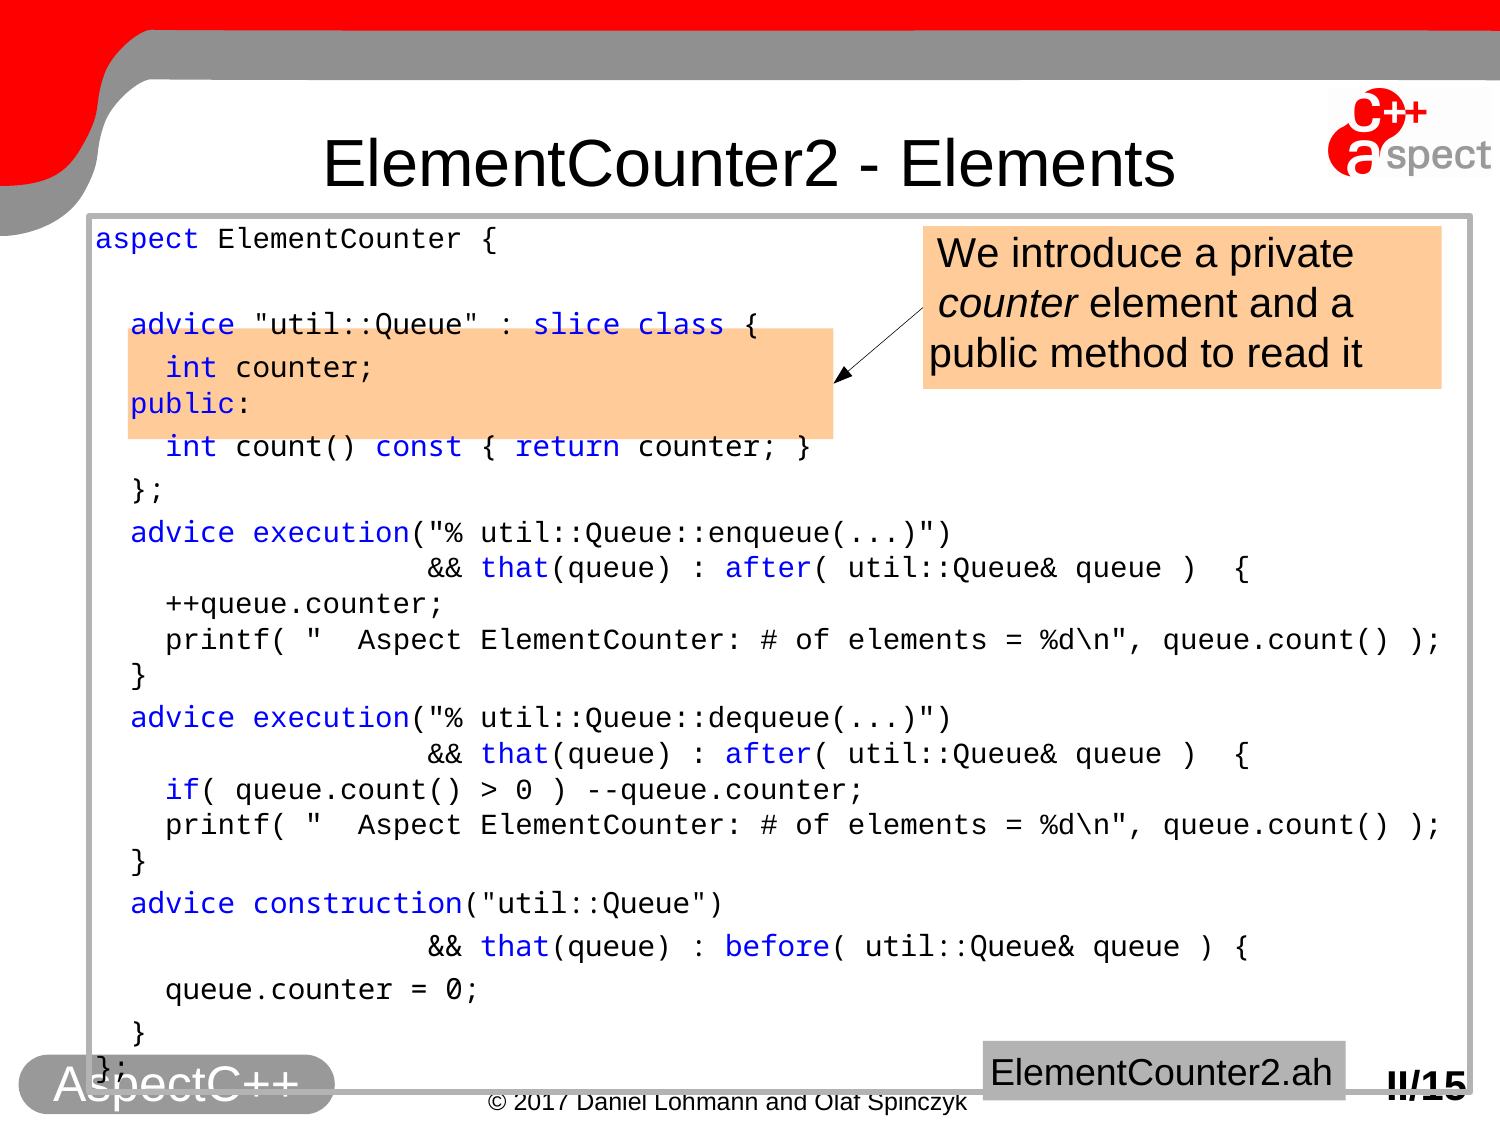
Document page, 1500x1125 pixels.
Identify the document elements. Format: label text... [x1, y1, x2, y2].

text_box We introduce a private counter element and a public method to read it [923, 226, 1442, 389]
text_box aspect ElementCounter { advice "util::Queue" : slice class { int counter; public: int count() const { return counter; } }; advice execution("% util::Queue::enqueue(...)") && that(queue) : after( util::Queue& queue ) { ++queue.counter; printf( " Aspect ElementCounter: # of elements = %d\n", queue.count() ); } advice execution("% util::Queue::dequeue(...)") && that(queue) : after( util::Queue& queue ) { if( queue.count() > 0 ) --queue.counter; printf( " Aspect ElementCounter: # of elements = %d\n", queue.count() ); } advice construction("util::Queue") && that(queue) : before( util::Queue& queue ) { queue.counter = 0; } }; [89, 215, 1471, 1041]
text_box ElementCounter2.ah [982, 1041, 1346, 1089]
title ElementCounter2 - Elements [112, 98, 1388, 213]
